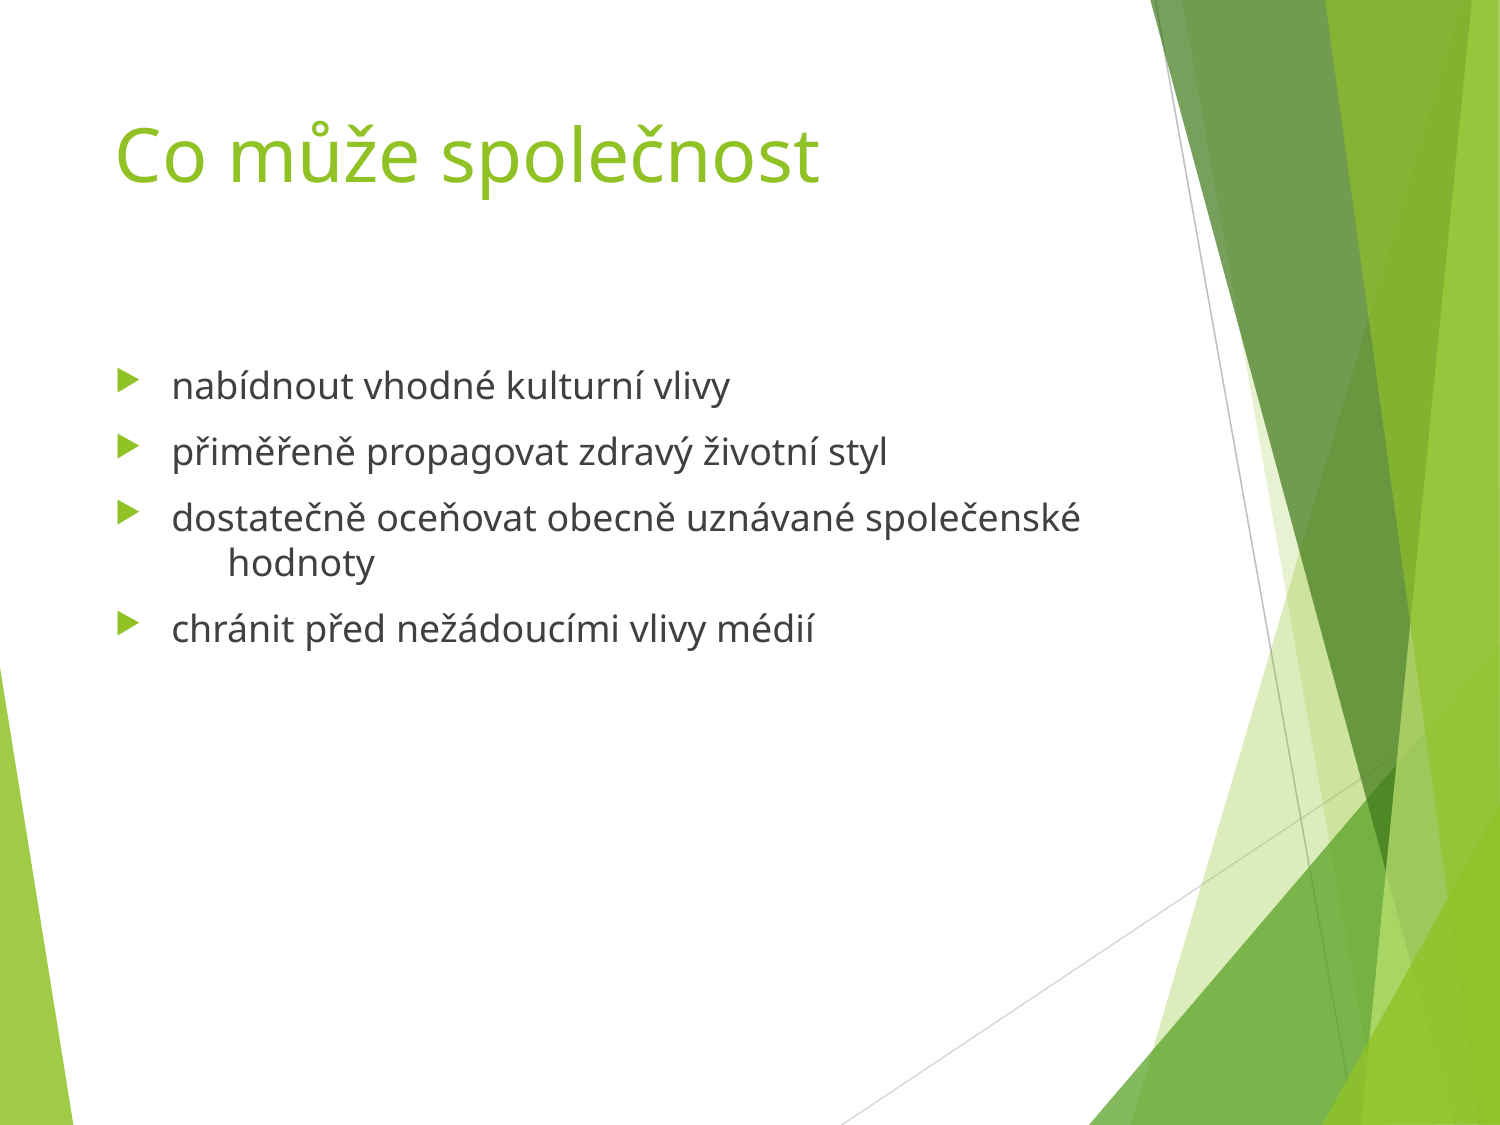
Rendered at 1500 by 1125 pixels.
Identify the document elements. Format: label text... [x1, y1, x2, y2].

list nabídnout vhodné kulturní vlivy přiměřeně propagovat zdravý životní styl dostatečně oceňovat obecně uznávané společenské hodnoty chránit před nežádoucími vlivy médií [99, 354, 1142, 992]
title Co může společnost [99, 99, 1142, 317]
